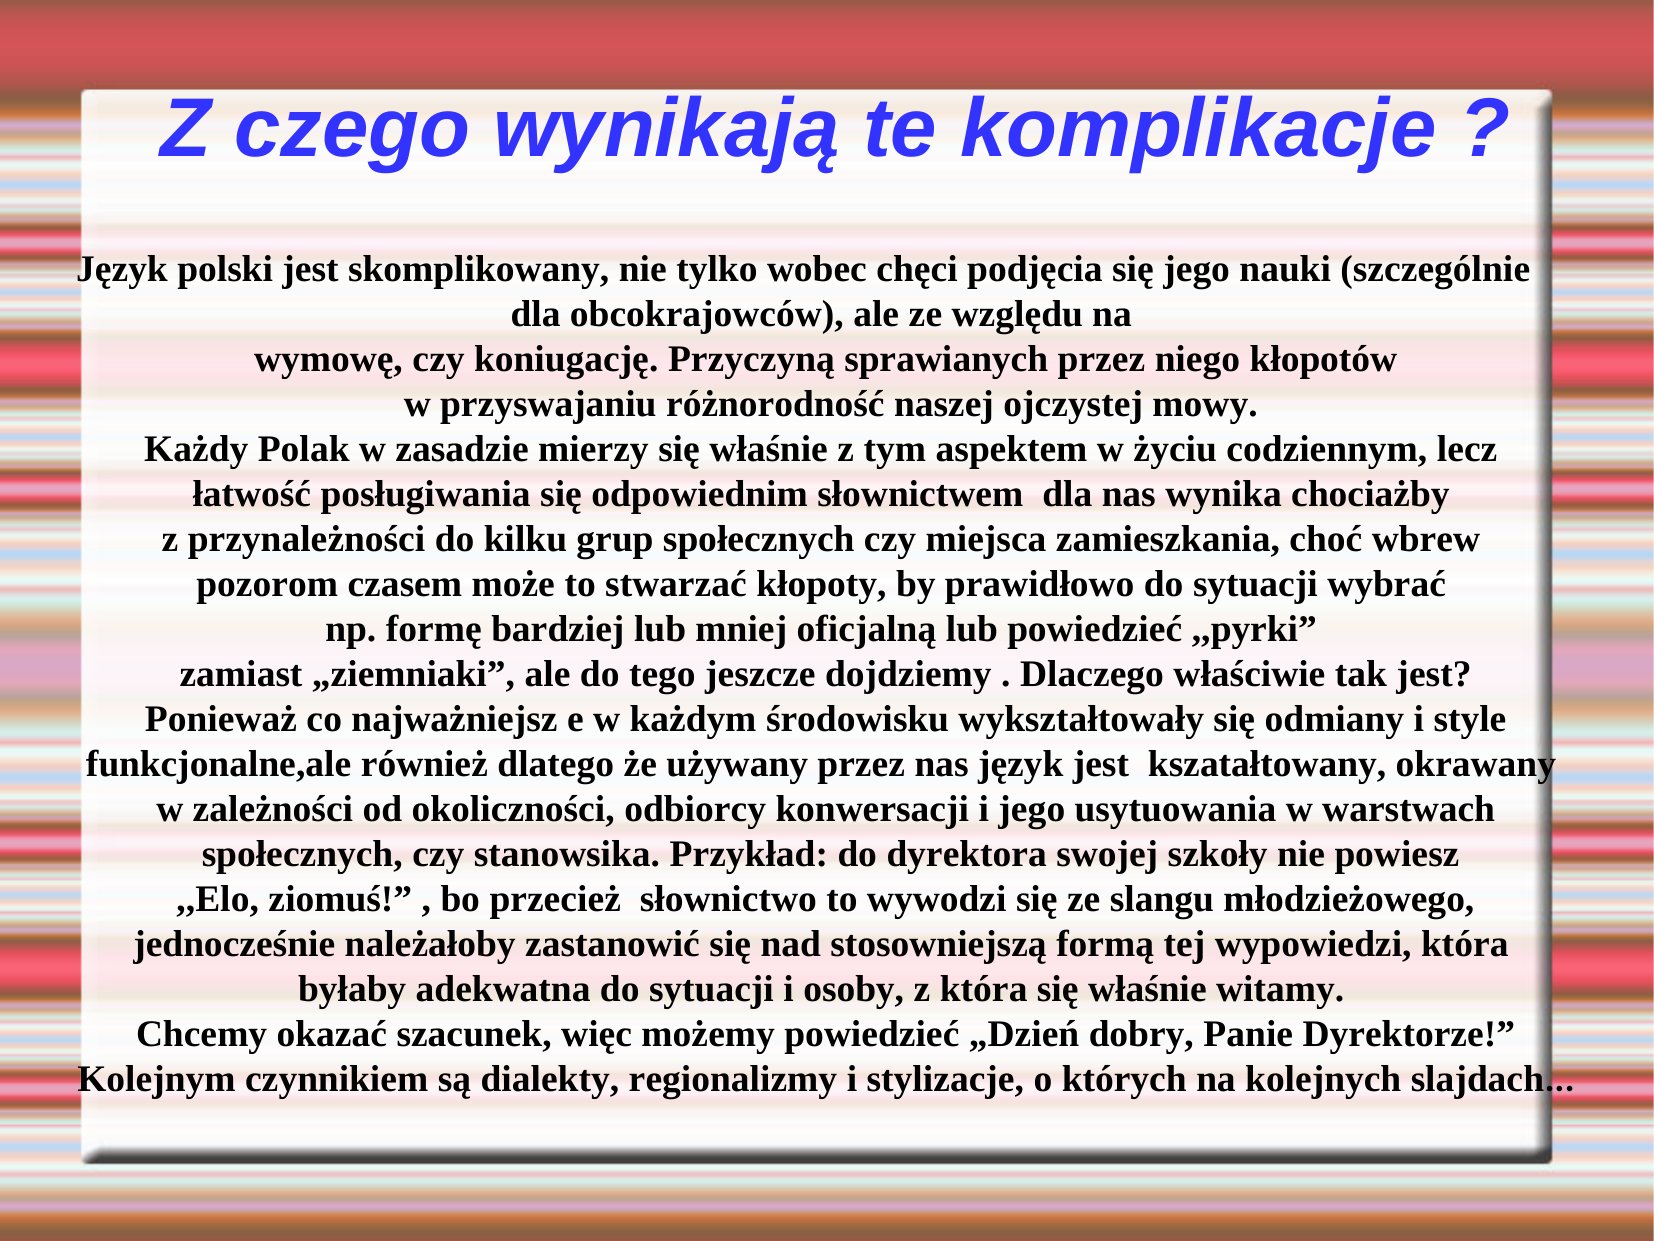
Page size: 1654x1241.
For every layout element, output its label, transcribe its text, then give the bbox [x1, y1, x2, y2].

title Z czego wynikają te komplikacje ? [148, 73, 1523, 175]
title Język polski jest skomplikowany, nie tylko wobec chęci podjęcia się jego nauki (szczególnie dla obcokrajowców), ale ze względu na wymowę, czy koniugację. Przyczyną sprawianych przez niego kłopotów w przyswajaniu różnorodność naszej ojczystej mowy. Każdy Polak w zasadzie mierzy się właśnie z tym aspektem w życiu codziennym, lecz łatwość posługiwania się odpowiednim słownictwem dla nas wynika chociażby z przynależności do kilku grup społecznych czy miejsca zamieszkania, choć wbrew pozorom czasem może to stwarzać kłopoty, by prawidłowo do sytuacji wybrać np. formę bardziej lub mniej oficjalną lub powiedzieć ,,pyrki” zamiast „ziemniaki”, ale do tego jeszcze dojdziemy . Dlaczego właściwie tak jest? Ponieważ co najważniejsz e w każdym środowisku wykształtowały się odmiany i style funkcjonalne,ale również dlatego że używany przez nas język jest kszatałtowany, okrawany w zależności od okoliczności, odbiorcy konwersacji i jego usytuowania w warstwach społecznych, czy stanowsika. Przykład: do dyrektora swojej szkoły nie powiesz ,,Elo, ziomuś!” , bo przecież słownictwo to wywodzi się ze slangu młodzieżowego, jednocześnie należałoby zastanowić się nad stosowniejszą formą tej wypowiedzi, która byłaby adekwatna do sytuacji i osoby, z która się właśnie witamy. Chcemy okazać szacunek, więc możemy powiedzieć „Dzień dobry, Panie Dyrektorze!” Kolejnym czynnikiem są dialekty, regionalizmy i stylizacje, o których na kolejnych slajdach... [0, 239, 1654, 1104]
